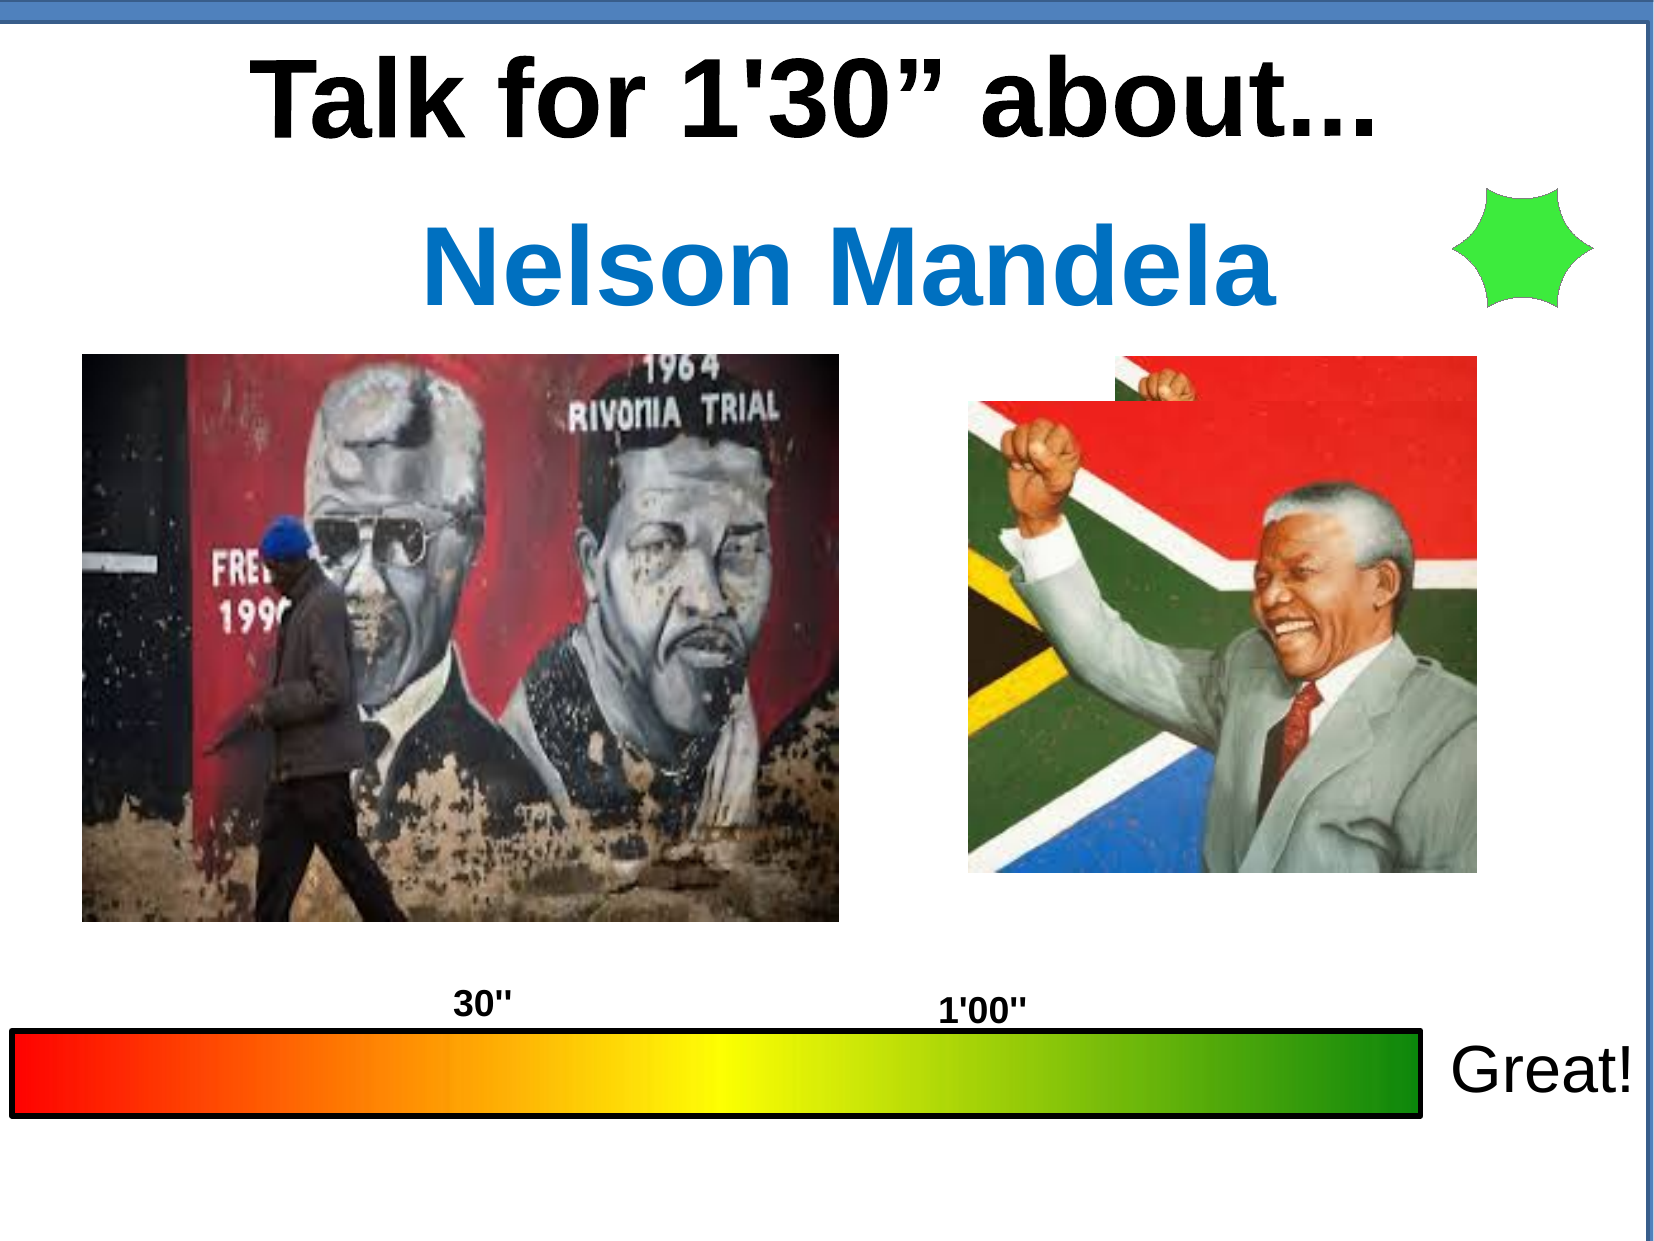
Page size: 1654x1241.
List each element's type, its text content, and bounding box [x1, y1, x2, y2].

picture [15, 1034, 1418, 1113]
picture [82, 354, 839, 922]
text_box [1647, 337, 1654, 1241]
text_box 30'' [438, 975, 536, 1080]
text_box Great! [1435, 1018, 1651, 1114]
text_box 1'00'' [923, 982, 1045, 1087]
picture [968, 356, 1477, 873]
text_box Nelson Mandela [0, 185, 1654, 337]
text_box [1452, 188, 1594, 308]
text_box Talk for 1'30” about... [0, 15, 1639, 169]
text_box [0, 0, 1654, 185]
